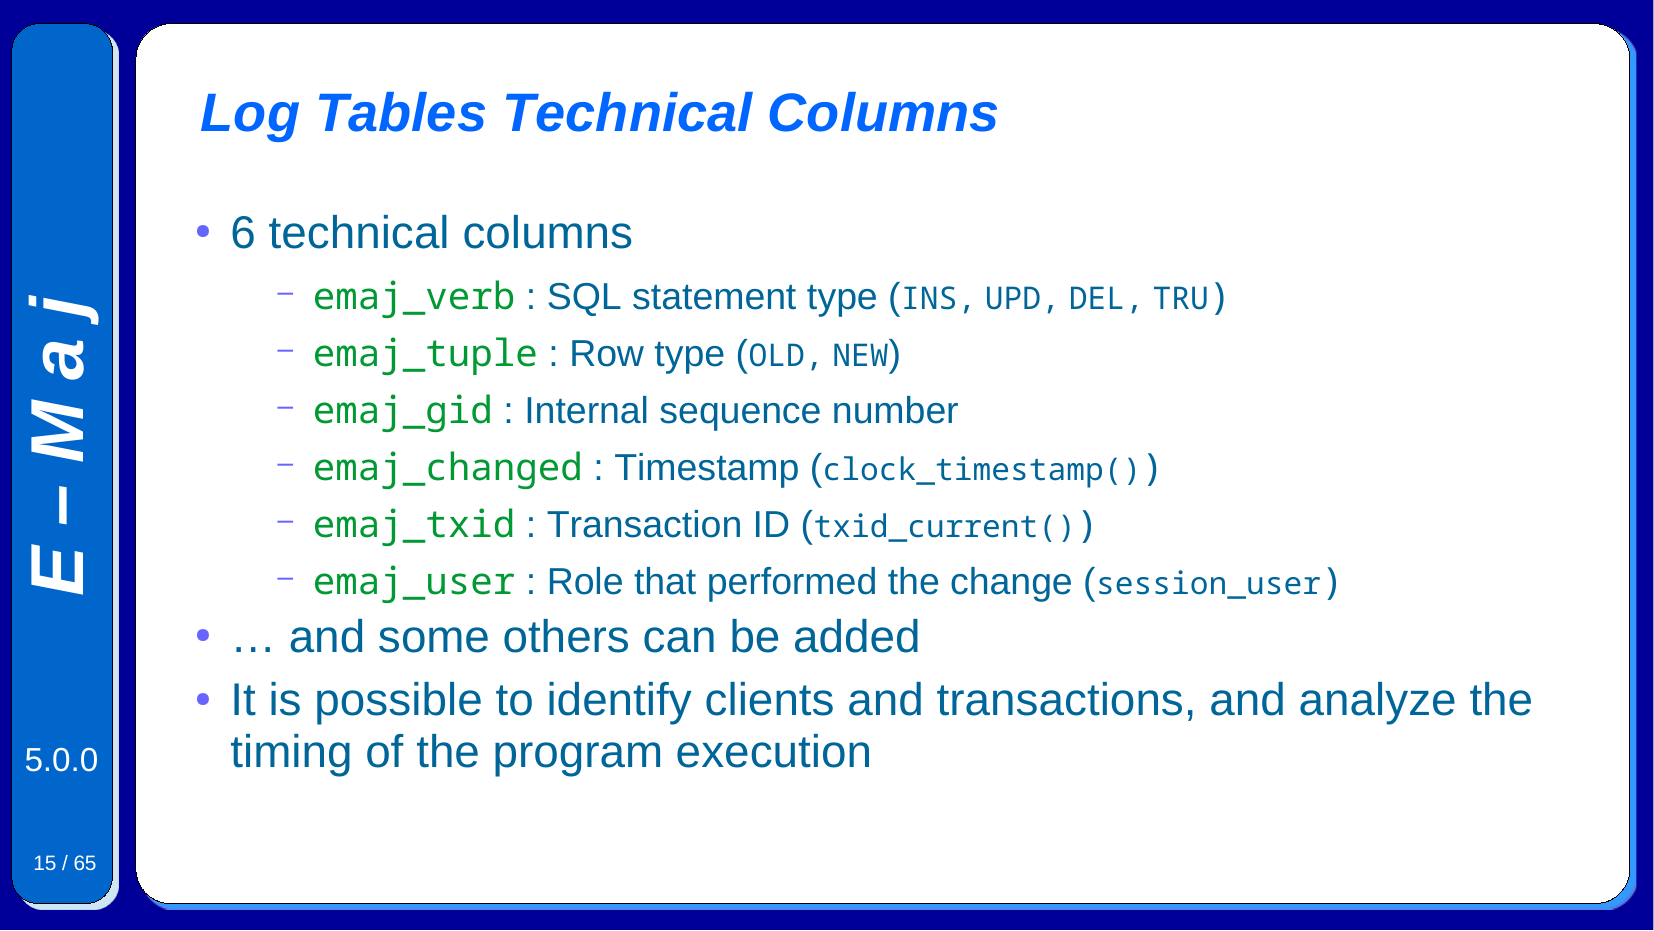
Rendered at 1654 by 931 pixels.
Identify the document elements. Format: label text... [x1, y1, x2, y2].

title Log Tables Technical Columns [200, 34, 1575, 191]
list 6 technical columns emaj_verb : SQL statement type (INS, UPD, DEL, TRU) emaj_tuple : Row type (OLD, NEW) emaj_gid : Internal sequence number emaj_changed : Timestamp (clock_timestamp()) emaj_txid : Transaction ID (txid_current()) emaj_user : Role that performed the change (session_user) … and some others can be added It is possible to identify clients and transactions, and analyze the timing of the program execution [177, 206, 1587, 846]
